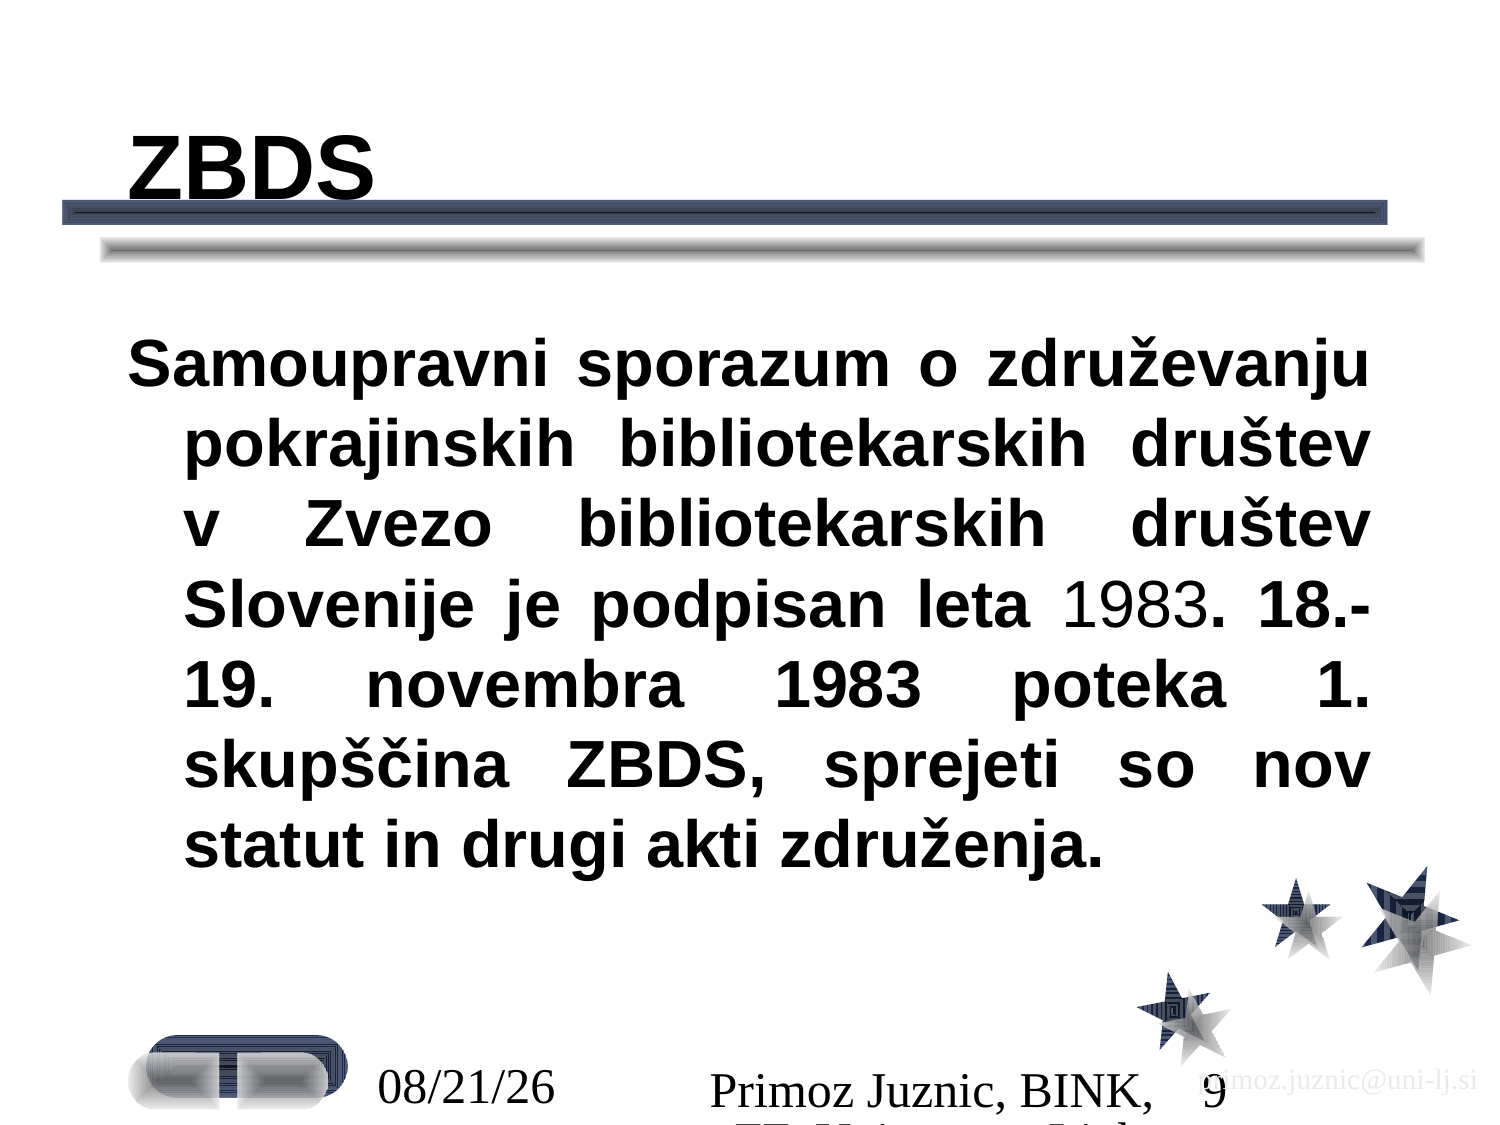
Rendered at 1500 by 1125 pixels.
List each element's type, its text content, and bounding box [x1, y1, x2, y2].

list Samoupravni sporazum o združevanju pokrajinskih bibliotekarskih društev v Zvezo bibliotekarskih društev Slovenije je podpisan leta 1983. 18.-19. novembra 1983 poteka 1. skupščina ZBDS, sprejeti so nov statut in drugi akti združenja. [112, 312, 1388, 988]
title ZBDS [112, 37, 1388, 225]
